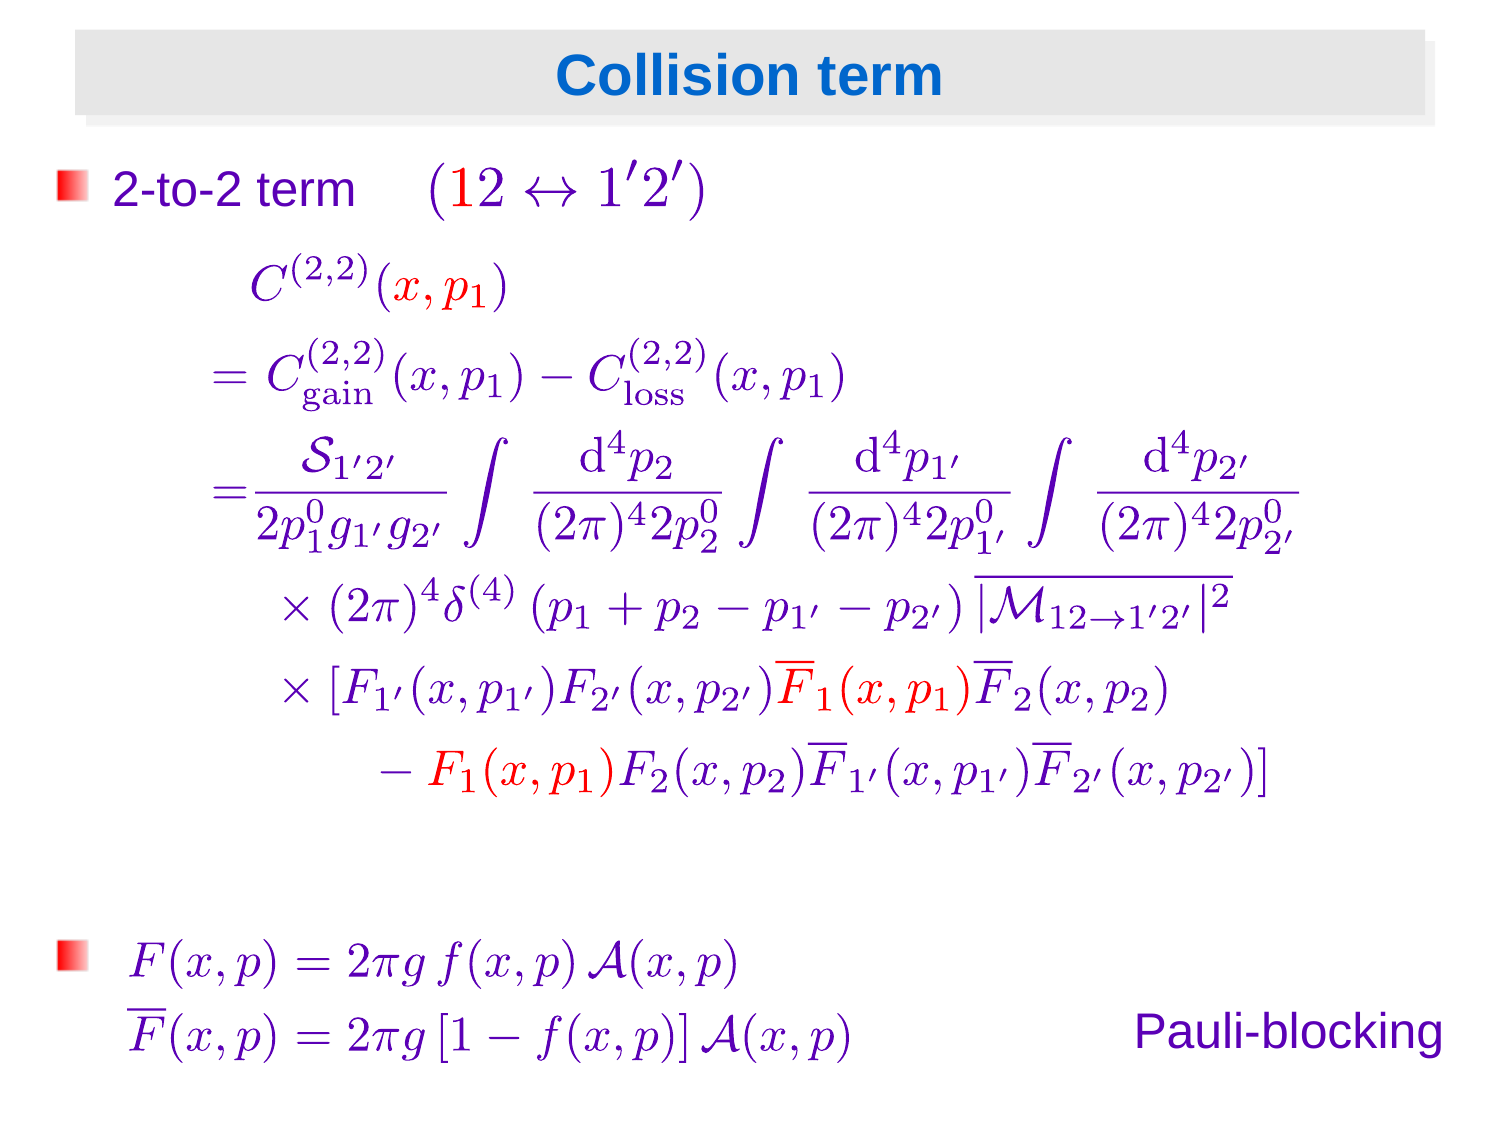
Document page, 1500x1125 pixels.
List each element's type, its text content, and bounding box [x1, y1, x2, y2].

text_box [424, 159, 709, 221]
text_box [127, 1008, 854, 1063]
text_box [127, 938, 741, 989]
title Collision term [75, 29, 1426, 116]
text_box [210, 253, 1300, 798]
list 2-to-2 term Pauli-blocking [41, 148, 1459, 1093]
